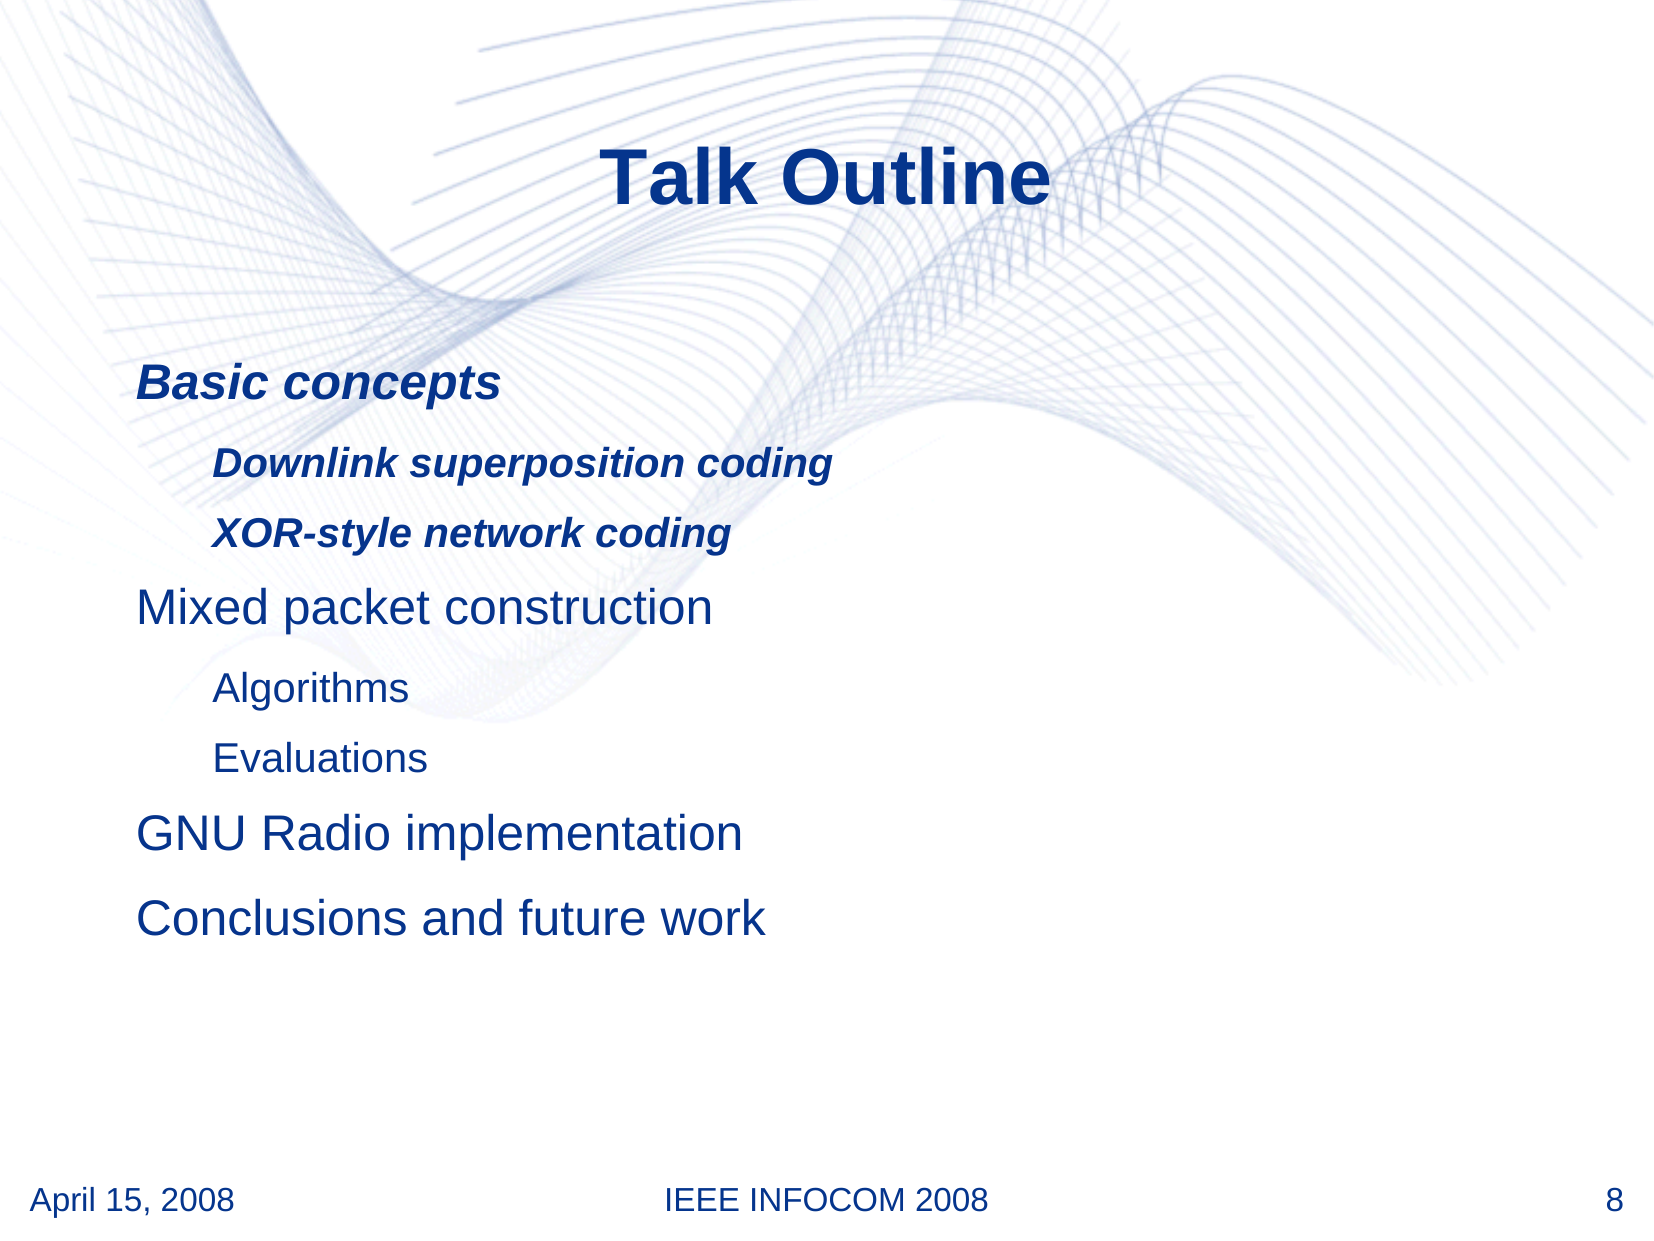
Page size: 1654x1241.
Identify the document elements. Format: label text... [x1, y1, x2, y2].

title Talk Outline [118, 66, 1536, 288]
list Basic concepts Downlink superposition coding XOR-style network coding Mixed packet construction Algorithms Evaluations GNU Radio implementation Conclusions and future work [118, 354, 1536, 1108]
picture [0, 0, 1654, 1241]
